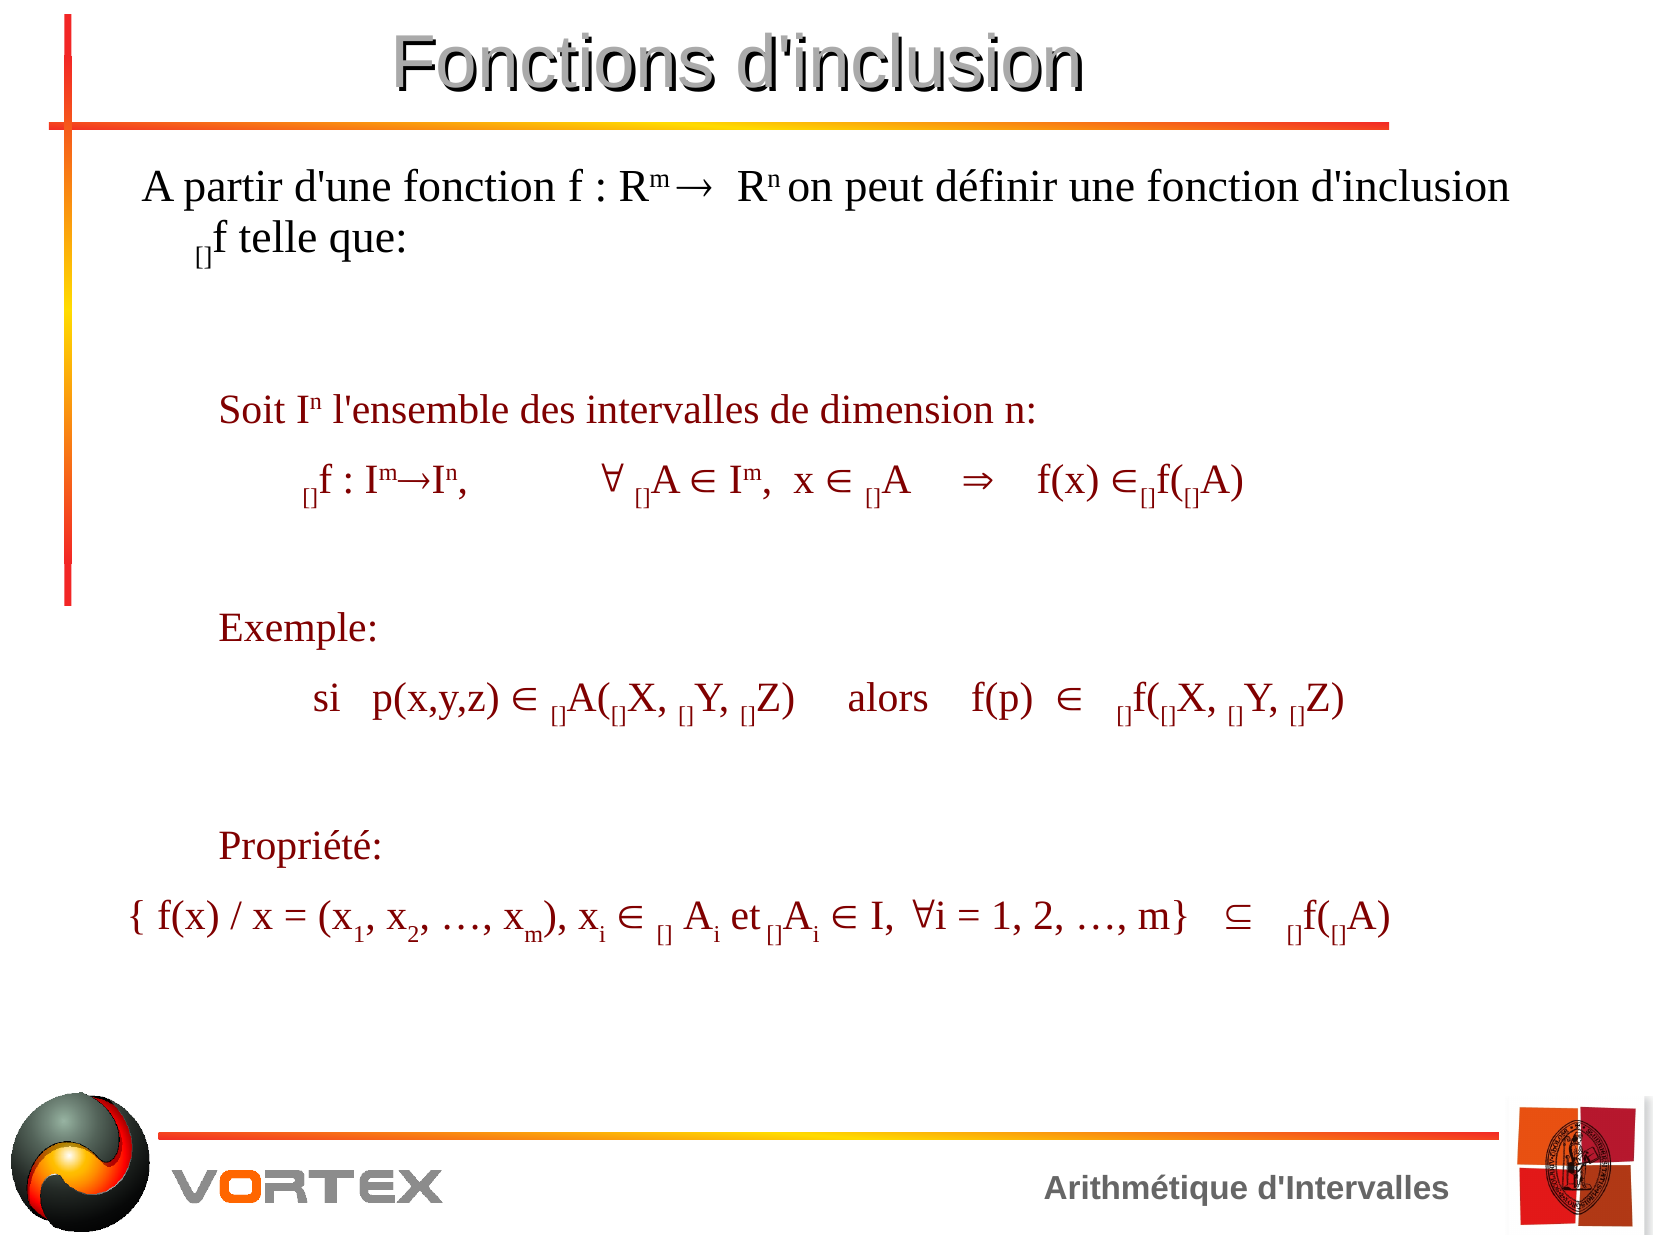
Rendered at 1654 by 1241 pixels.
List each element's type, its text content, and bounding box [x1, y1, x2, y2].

picture [1505, 1096, 1653, 1235]
list A partir d'une fonction f : Rm  Rn on peut définir une fonction d'inclusion []f telle que: Soit In l'ensemble des intervalles de dimension n: []f : ImIn,  []A  Im, x  []A  f(x) []f([]A) Exemple: si p(x,y,z)  []A([]X, []Y, []Z) alors f(p)  []f([]X, []Y, []Z) Propriété: { f(x) / x = (x1, x2, …, xm), xi  [] Ai et []Ai  I, i = 1, 2, …, m}  []f([]A) [123, 160, 1530, 1103]
picture [11, 1092, 443, 1232]
title Fonctions d'inclusion [82, 4, 1392, 120]
